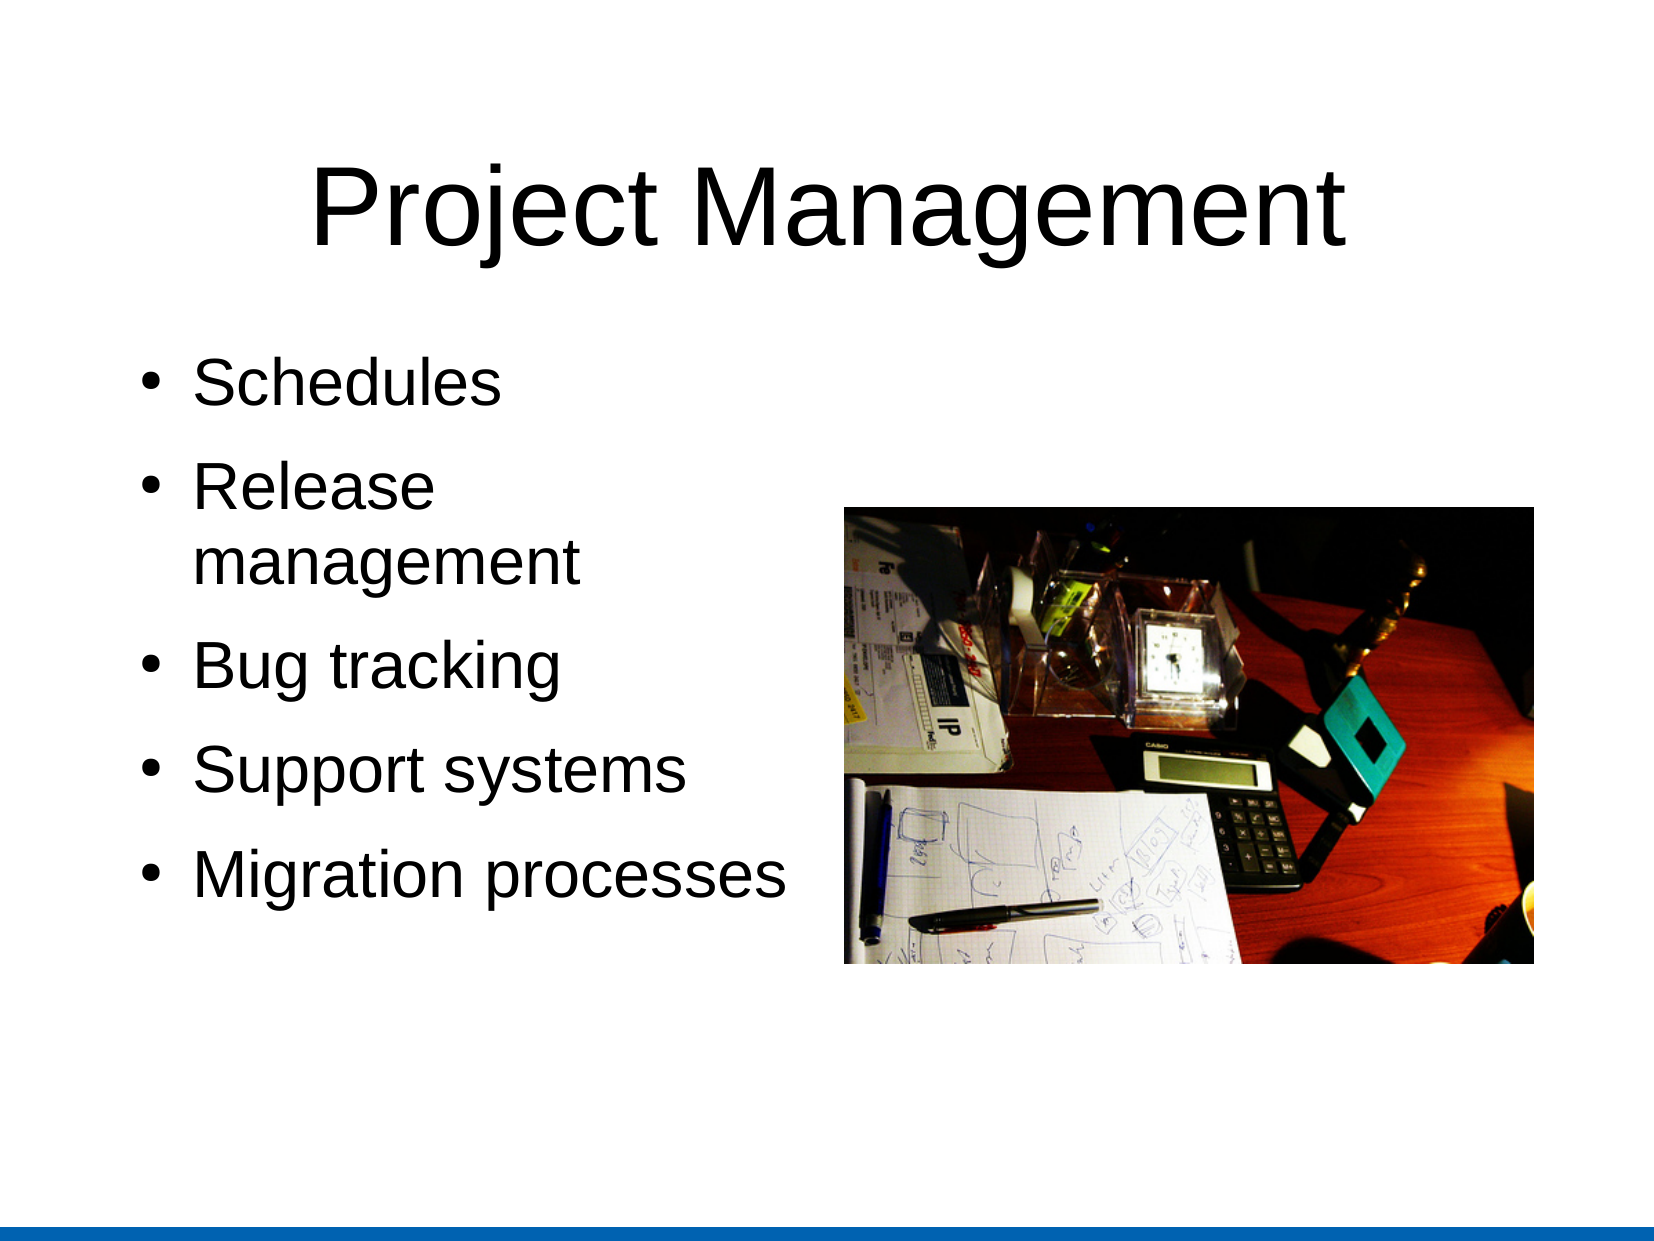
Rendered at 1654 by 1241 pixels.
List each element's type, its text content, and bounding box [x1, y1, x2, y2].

picture [844, 507, 1534, 964]
list Schedules Release management Bug tracking Support systems Migration processes [121, 344, 811, 1112]
title Project Management [121, 110, 1534, 303]
